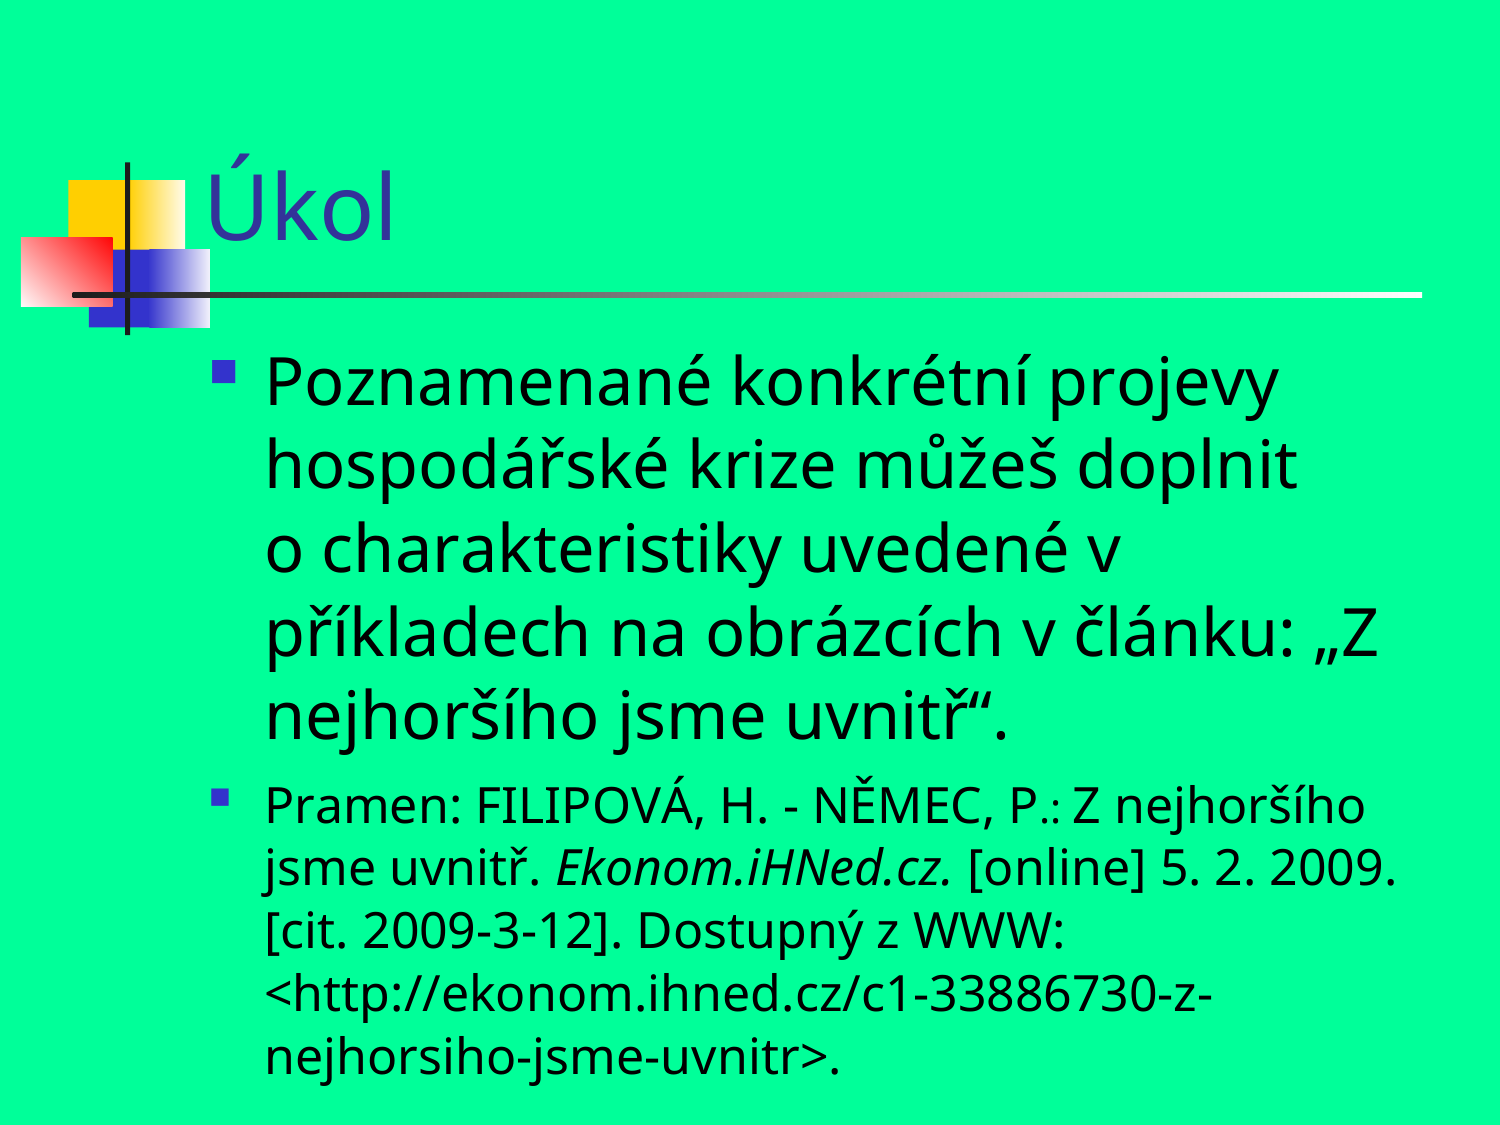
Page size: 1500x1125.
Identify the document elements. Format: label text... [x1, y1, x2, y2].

list Poznamenané konkrétní projevy hospodářské krize můžeš doplnit o charakteristiky uvedené v příkladech na obrázcích v článku: „Z nejhoršího jsme uvnitř“. Pramen: FILIPOVÁ, H. - NĚMEC, P.: Z nejhoršího jsme uvnitř. Ekonom.iHNed.cz. [online] 5. 2. 2009. [cit. 2009-3-12]. Dostupný z WWW: <http://ekonom.ihned.cz/c1-33886730-z-nejhorsiho-jsme-uvnitr>. [193, 331, 1459, 1125]
title Úkol [188, 35, 1467, 276]
